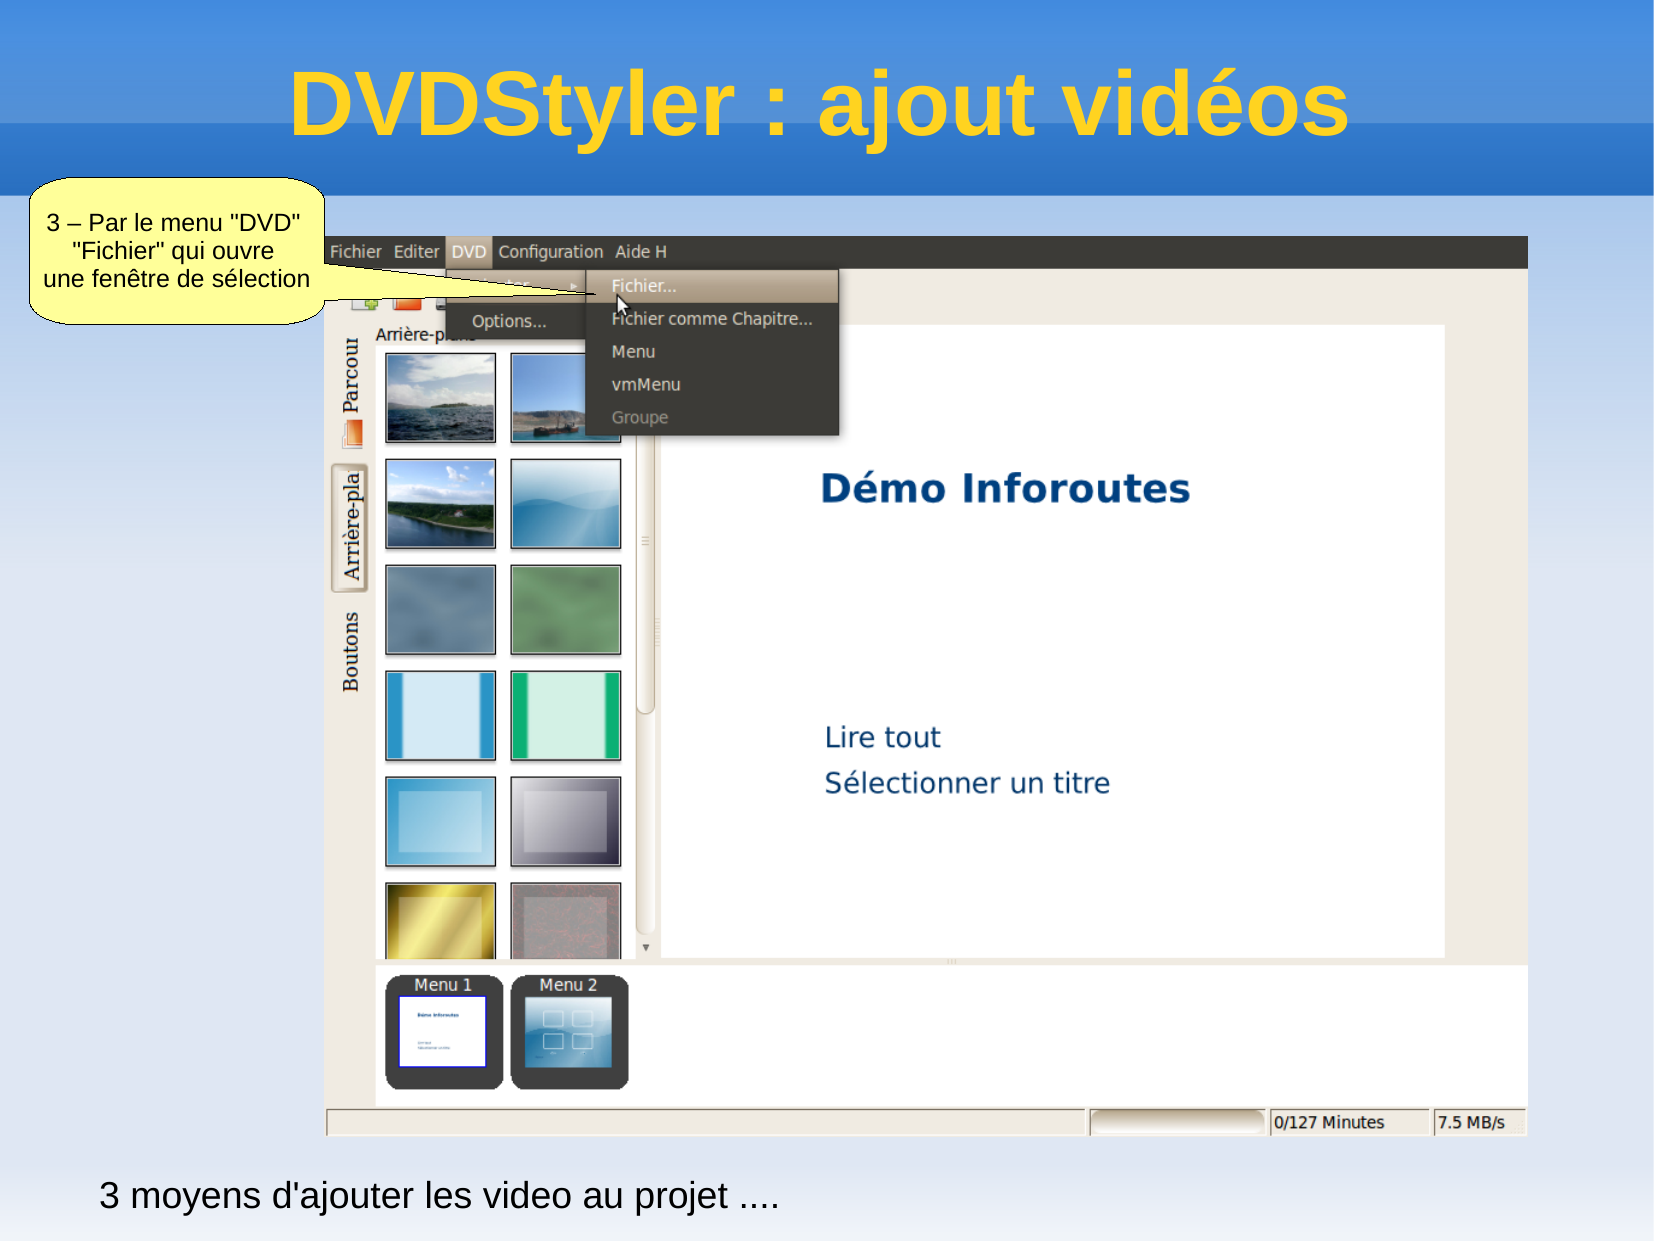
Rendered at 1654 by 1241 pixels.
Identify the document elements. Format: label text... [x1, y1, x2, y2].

text_box 3 – Par le menu "DVD" "Fichier" qui ouvre une fenêtre de sélection [29, 177, 596, 325]
subtitle 3 moyens d'ajouter les video au projet .... [88, 1151, 1241, 1241]
title DVDStyler : ajout vidéos [76, 0, 1565, 208]
picture [0, 0, 1654, 1241]
